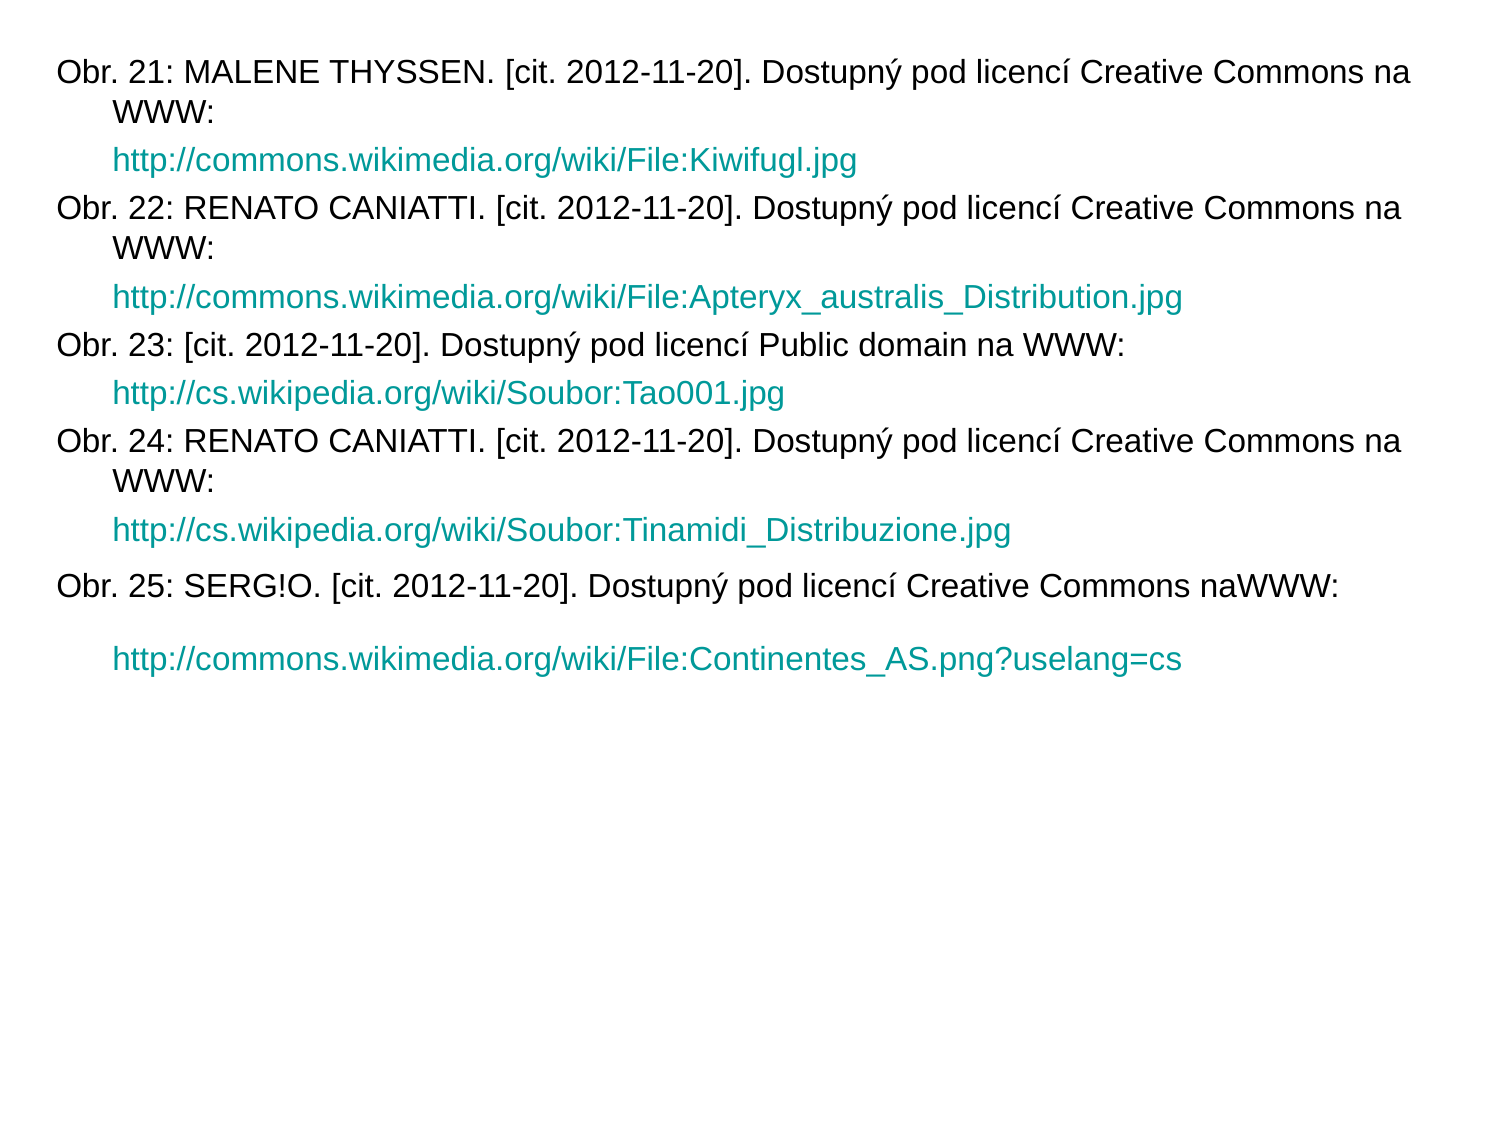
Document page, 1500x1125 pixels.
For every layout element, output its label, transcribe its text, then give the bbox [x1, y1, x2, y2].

list Obr. 21: MALENE THYSSEN. [cit. 2012-11-20]. Dostupný pod licencí Creative Commons na WWW: http://commons.wikimedia.org/wiki/File:Kiwifugl.jpg Obr. 22: RENATO CANIATTI. [cit. 2012-11-20]. Dostupný pod licencí Creative Commons na WWW: http://commons.wikimedia.org/wiki/File:Apteryx_australis_Distribution.jpg Obr. 23: [cit. 2012-11-20]. Dostupný pod licencí Public domain na WWW: http://cs.wikipedia.org/wiki/Soubor:Tao001.jpg Obr. 24: RENATO CANIATTI. [cit. 2012-11-20]. Dostupný pod licencí Creative Commons na WWW: http://cs.wikipedia.org/wiki/Soubor:Tinamidi_Distribuzione.jpg Obr. 25: SERG!O. [cit. 2012-11-20]. Dostupný pod licencí Creative Commons naWWW: http://commons.wikimedia.org/wiki/File:Continentes_AS.png?uselang=cs [41, 42, 1459, 1125]
